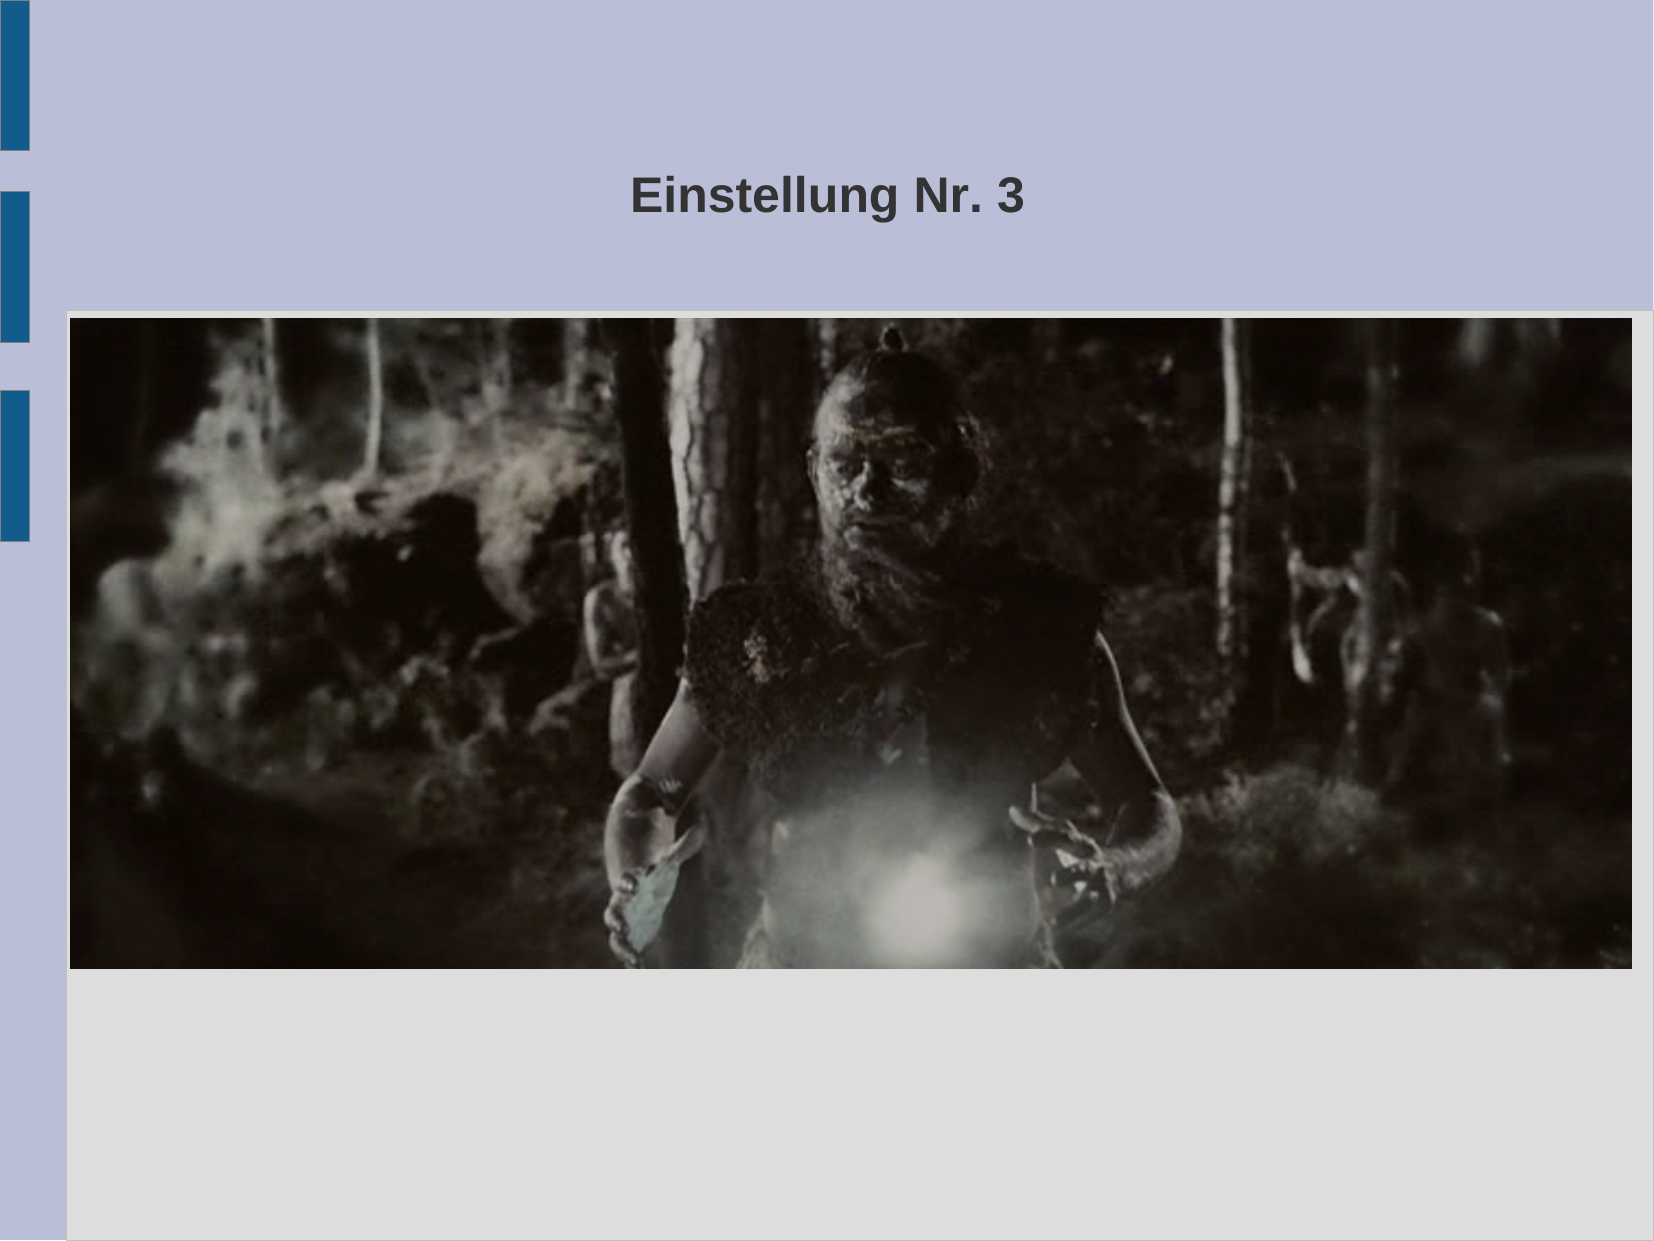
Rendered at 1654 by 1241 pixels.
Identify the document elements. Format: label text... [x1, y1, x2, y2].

picture [70, 318, 1632, 969]
title Einstellung Nr. 3 [121, 91, 1534, 299]
